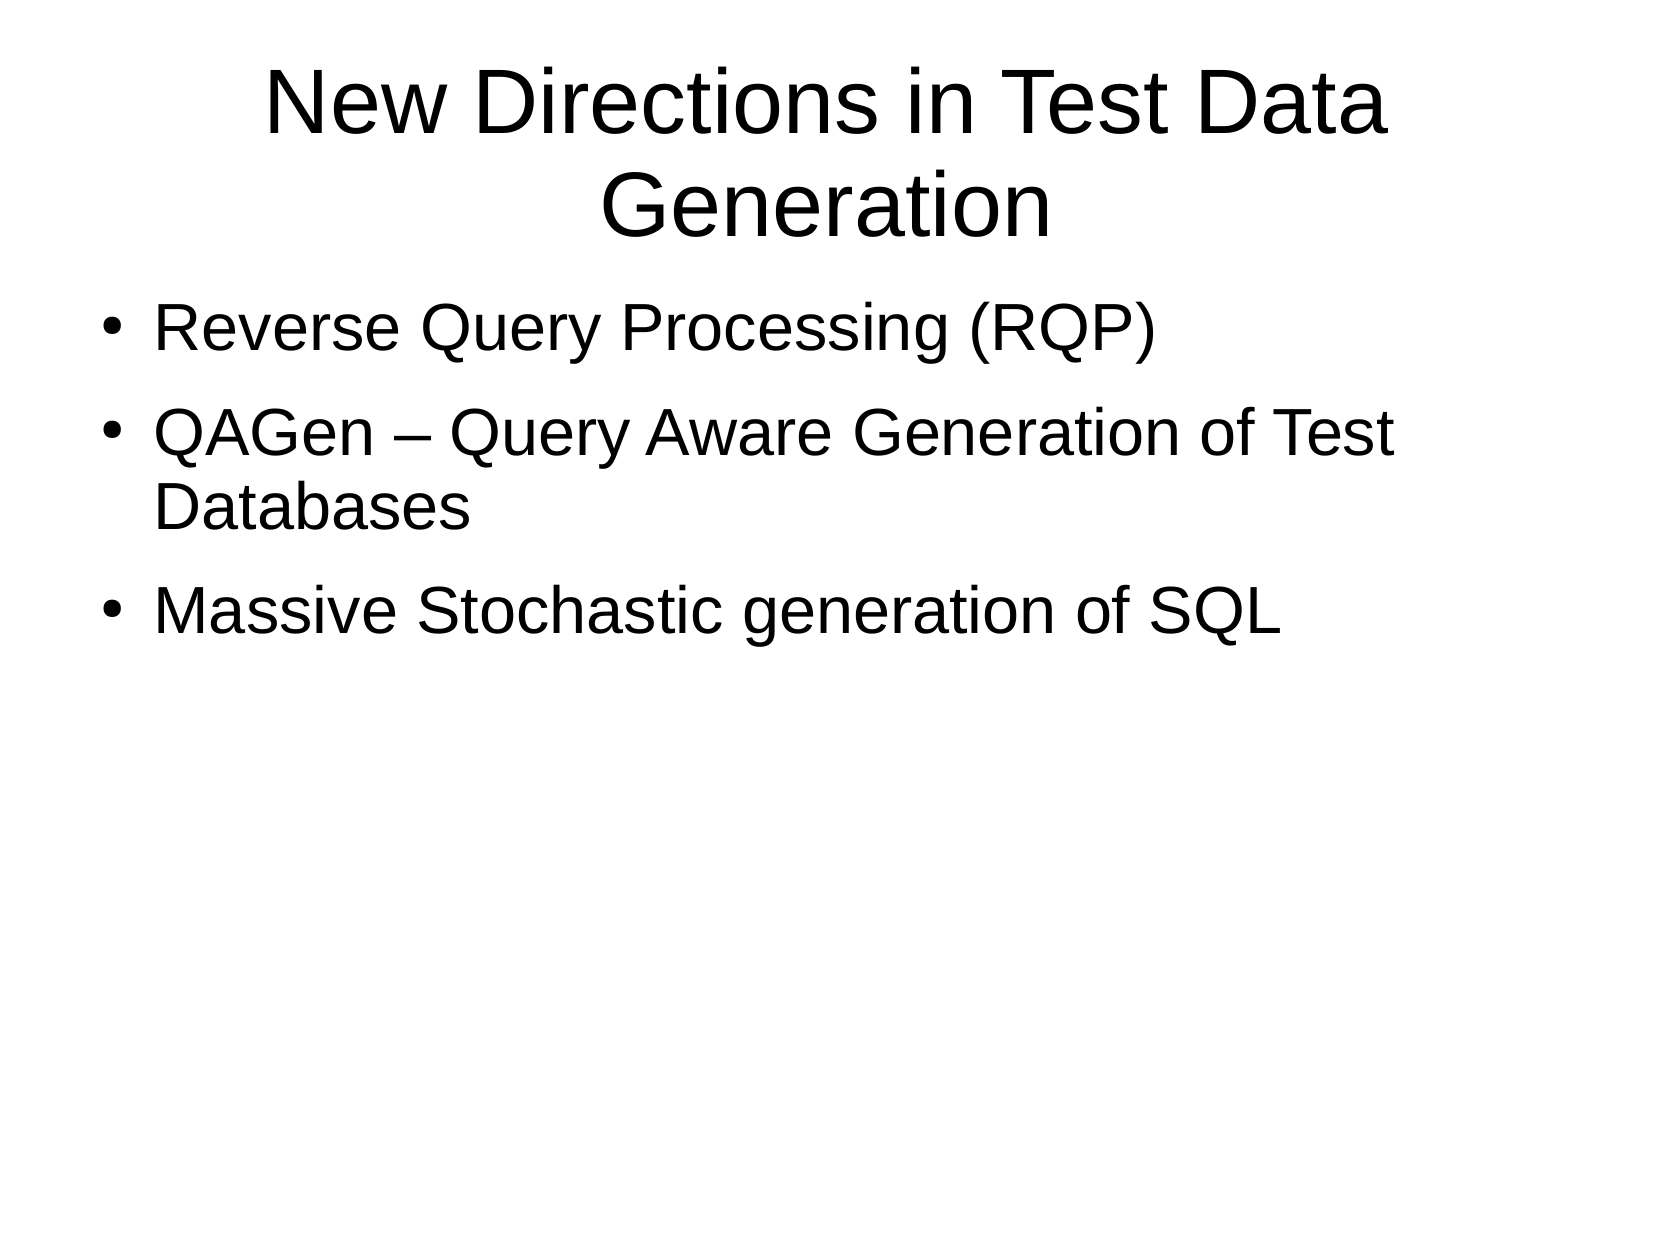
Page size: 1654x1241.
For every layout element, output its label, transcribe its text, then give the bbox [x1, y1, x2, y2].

title New Directions in Test Data Generation [82, 50, 1571, 256]
list Reverse Query Processing (RQP) QAGen – Query Aware Generation of Test Databases Massive Stochastic generation of SQL [82, 290, 1571, 1109]
